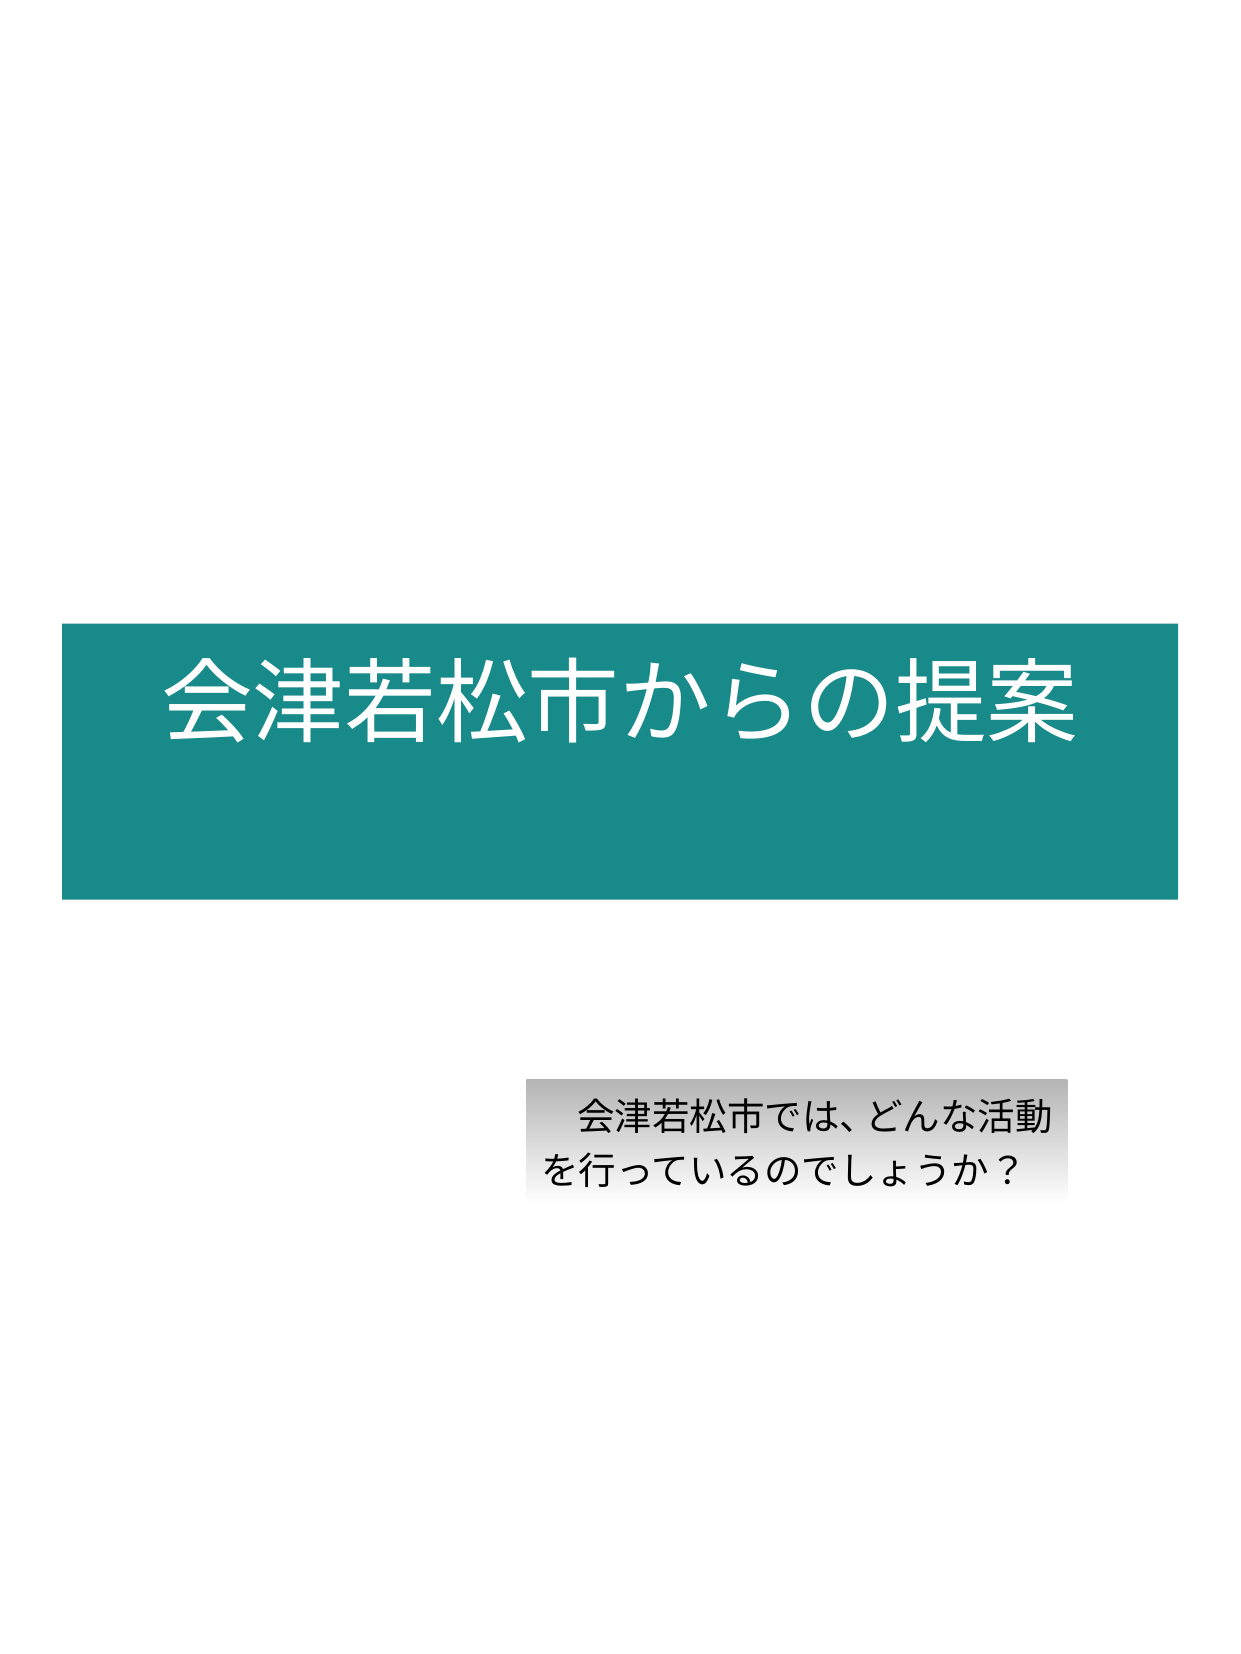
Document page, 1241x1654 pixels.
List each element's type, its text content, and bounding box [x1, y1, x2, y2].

text_box 会津若松市では、どんな活動を行っているのでしょうか？ [526, 1079, 1068, 1170]
title 会津若松市からの提案 [62, 623, 1179, 900]
